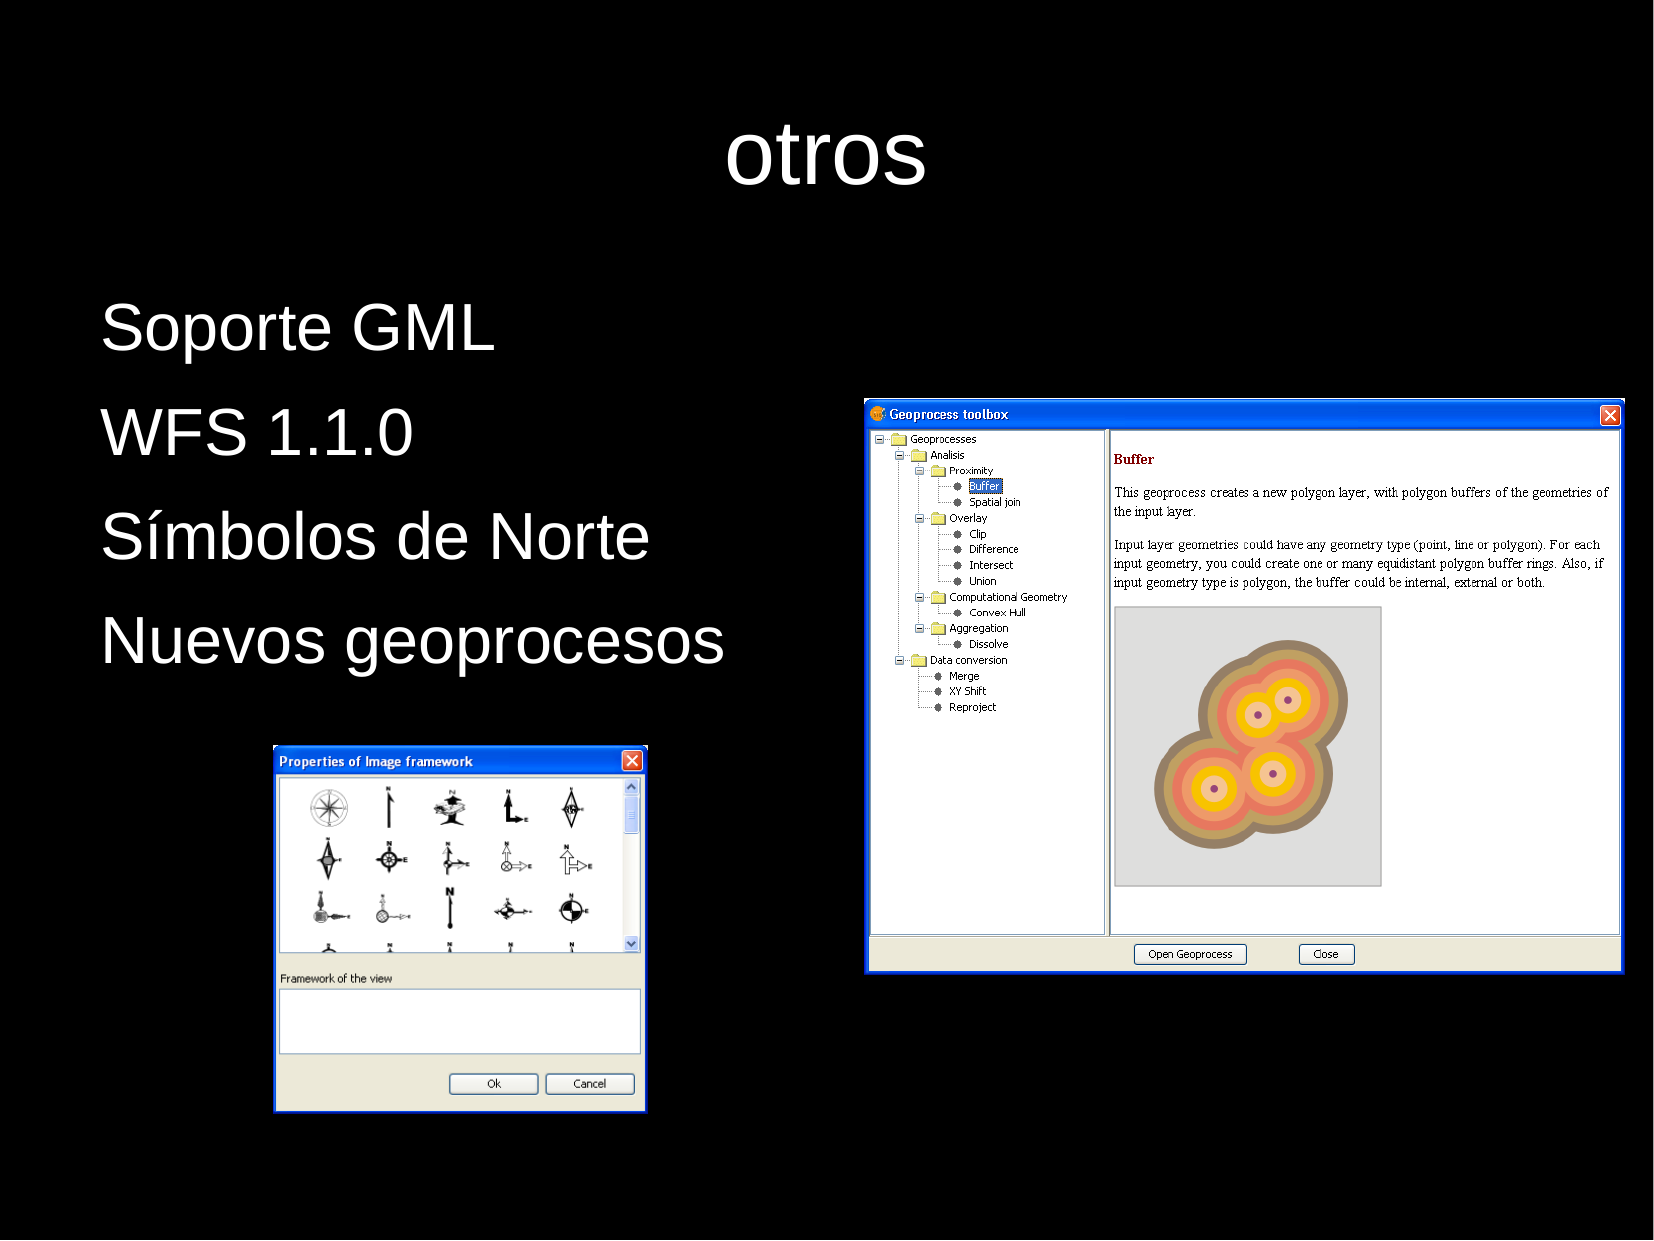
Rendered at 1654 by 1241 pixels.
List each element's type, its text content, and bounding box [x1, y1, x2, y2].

title otros [82, 56, 1571, 250]
picture [864, 398, 1625, 975]
picture [273, 745, 648, 1115]
list Soporte GML WFS 1.1.0 Símbolos de Norte Nuevos geoprocesos [82, 290, 809, 1094]
